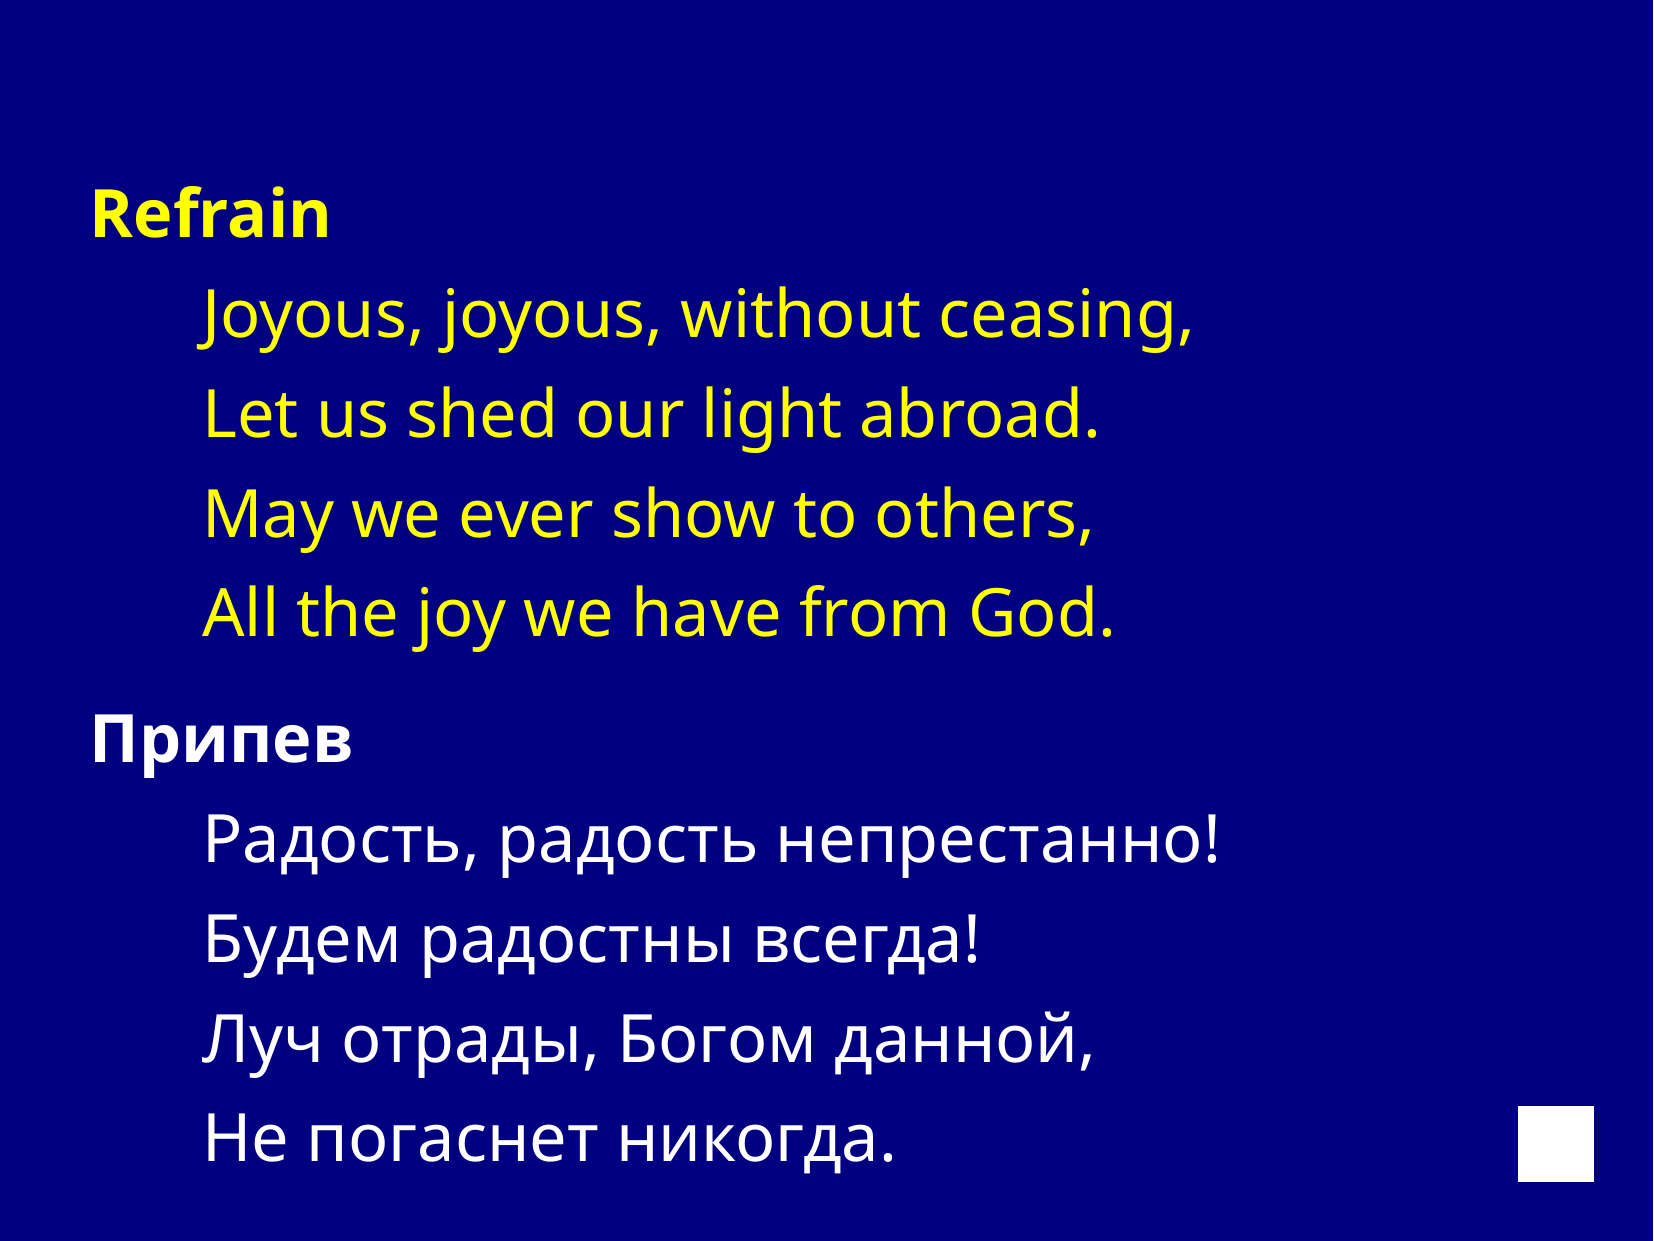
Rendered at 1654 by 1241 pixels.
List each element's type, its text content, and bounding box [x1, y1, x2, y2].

text_box Припев Радость, радость непрестанно! Будем радостны всегда! Луч отрады, Богом данной, Не погаснет никогда. [75, 675, 1576, 1163]
text_box Refrain Joyous, joyous, without ceasing, Let us shed our light abroad. May we ever show to others, All the joy we have from God. [75, 150, 1576, 638]
text_box [1518, 1106, 1594, 1182]
